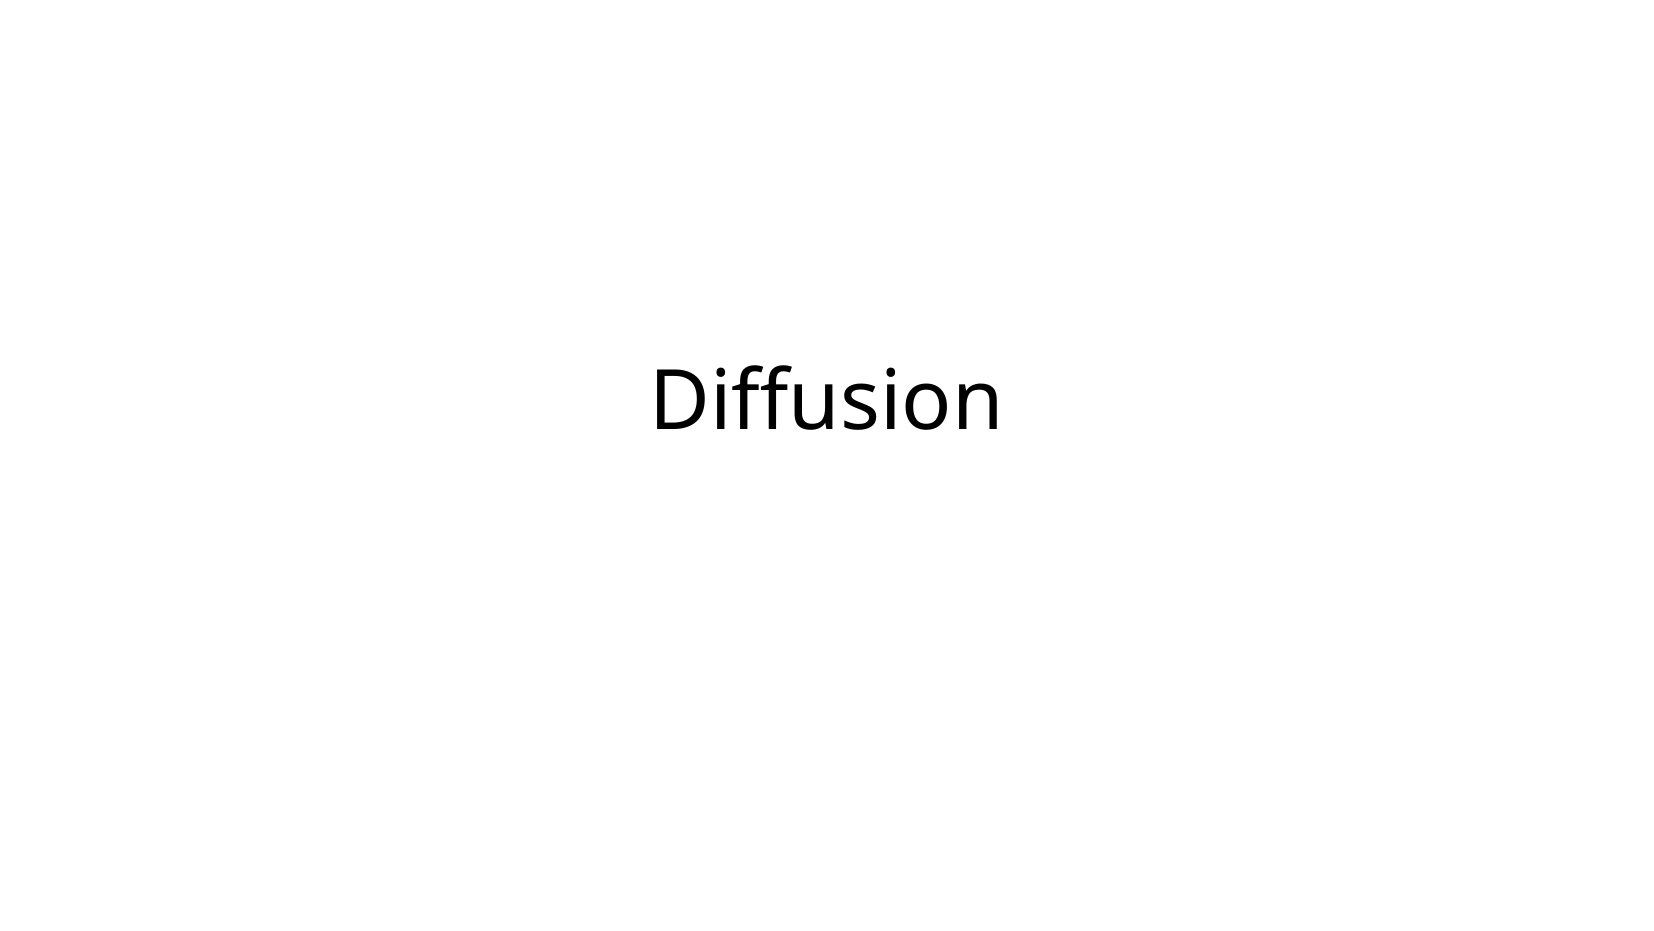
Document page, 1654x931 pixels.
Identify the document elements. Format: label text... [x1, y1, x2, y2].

subtitle Diffusion [82, 37, 1571, 757]
